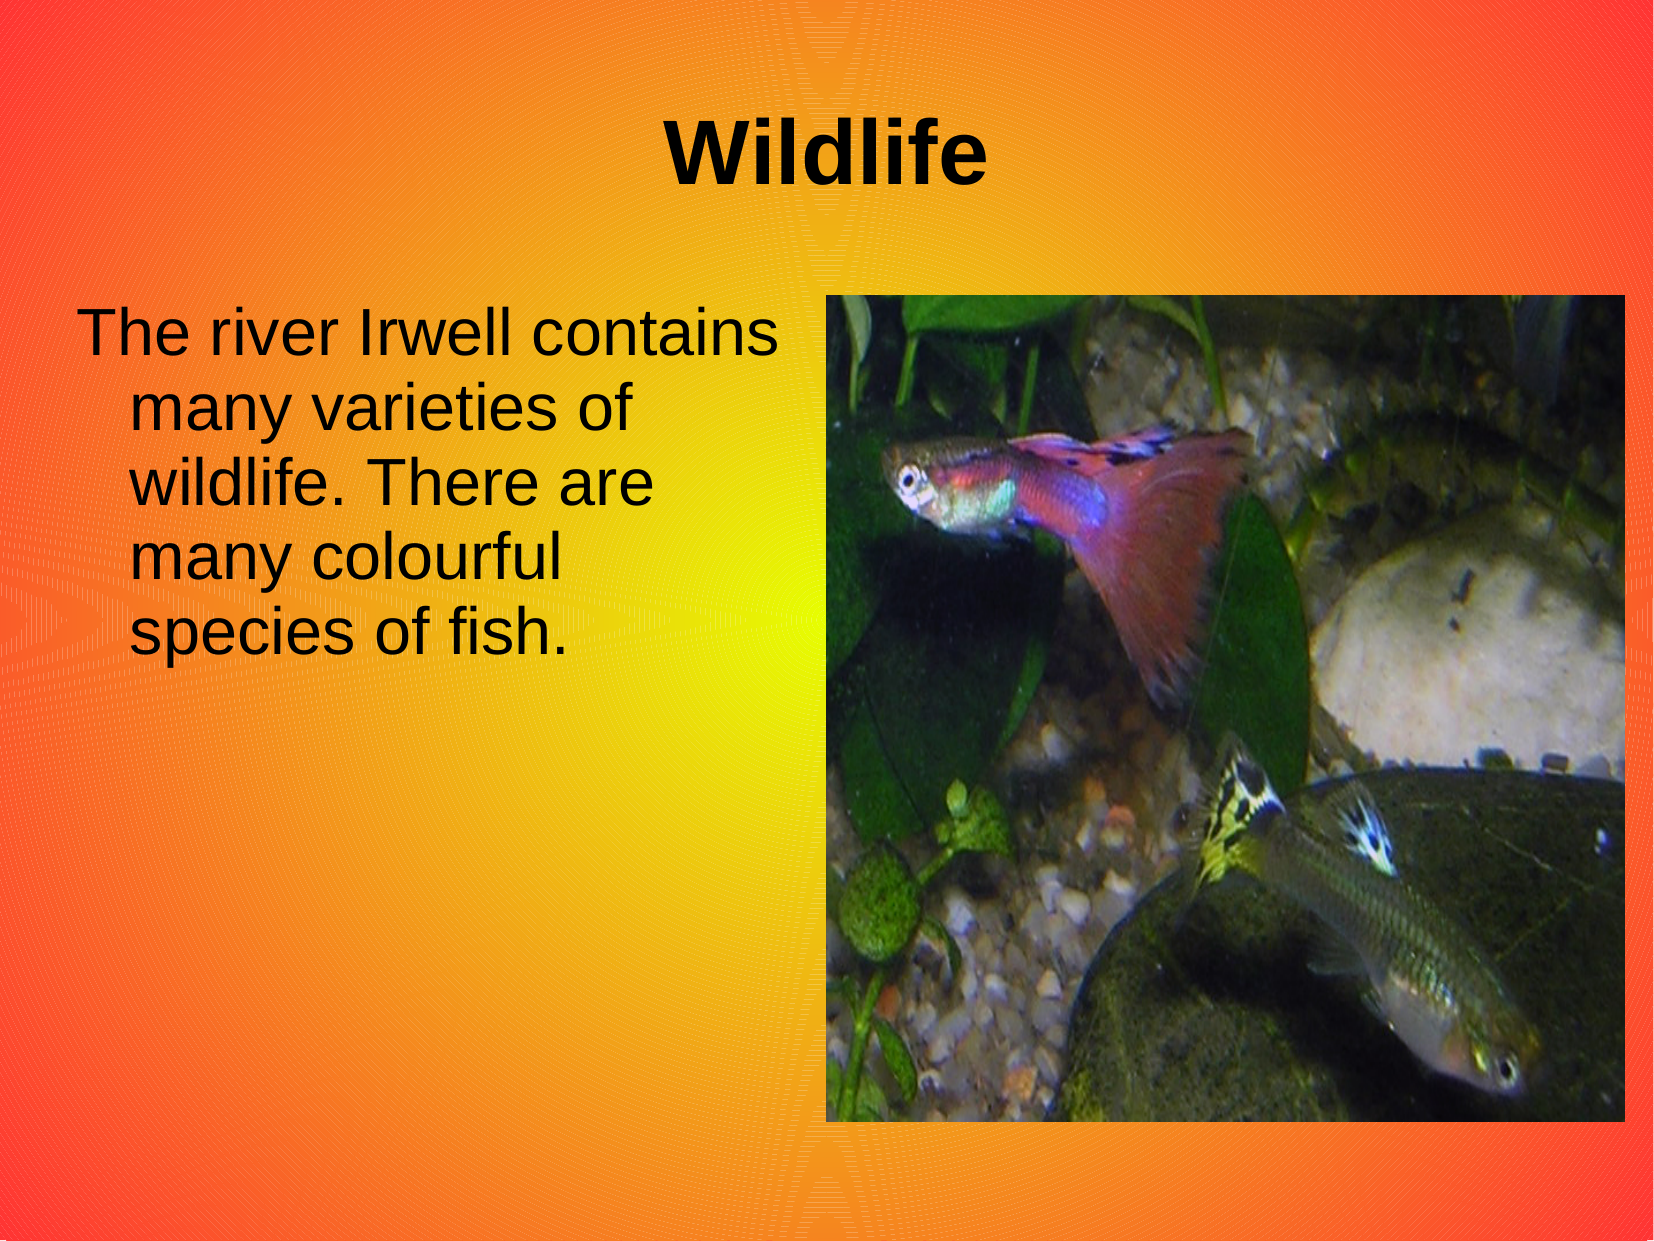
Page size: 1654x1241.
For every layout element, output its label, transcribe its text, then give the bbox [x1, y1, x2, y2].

title Wildlife [82, 49, 1571, 257]
picture [826, 295, 1625, 1123]
list The river Irwell contains many varieties of wildlife. There are many colourful species of fish. [59, 295, 786, 1114]
